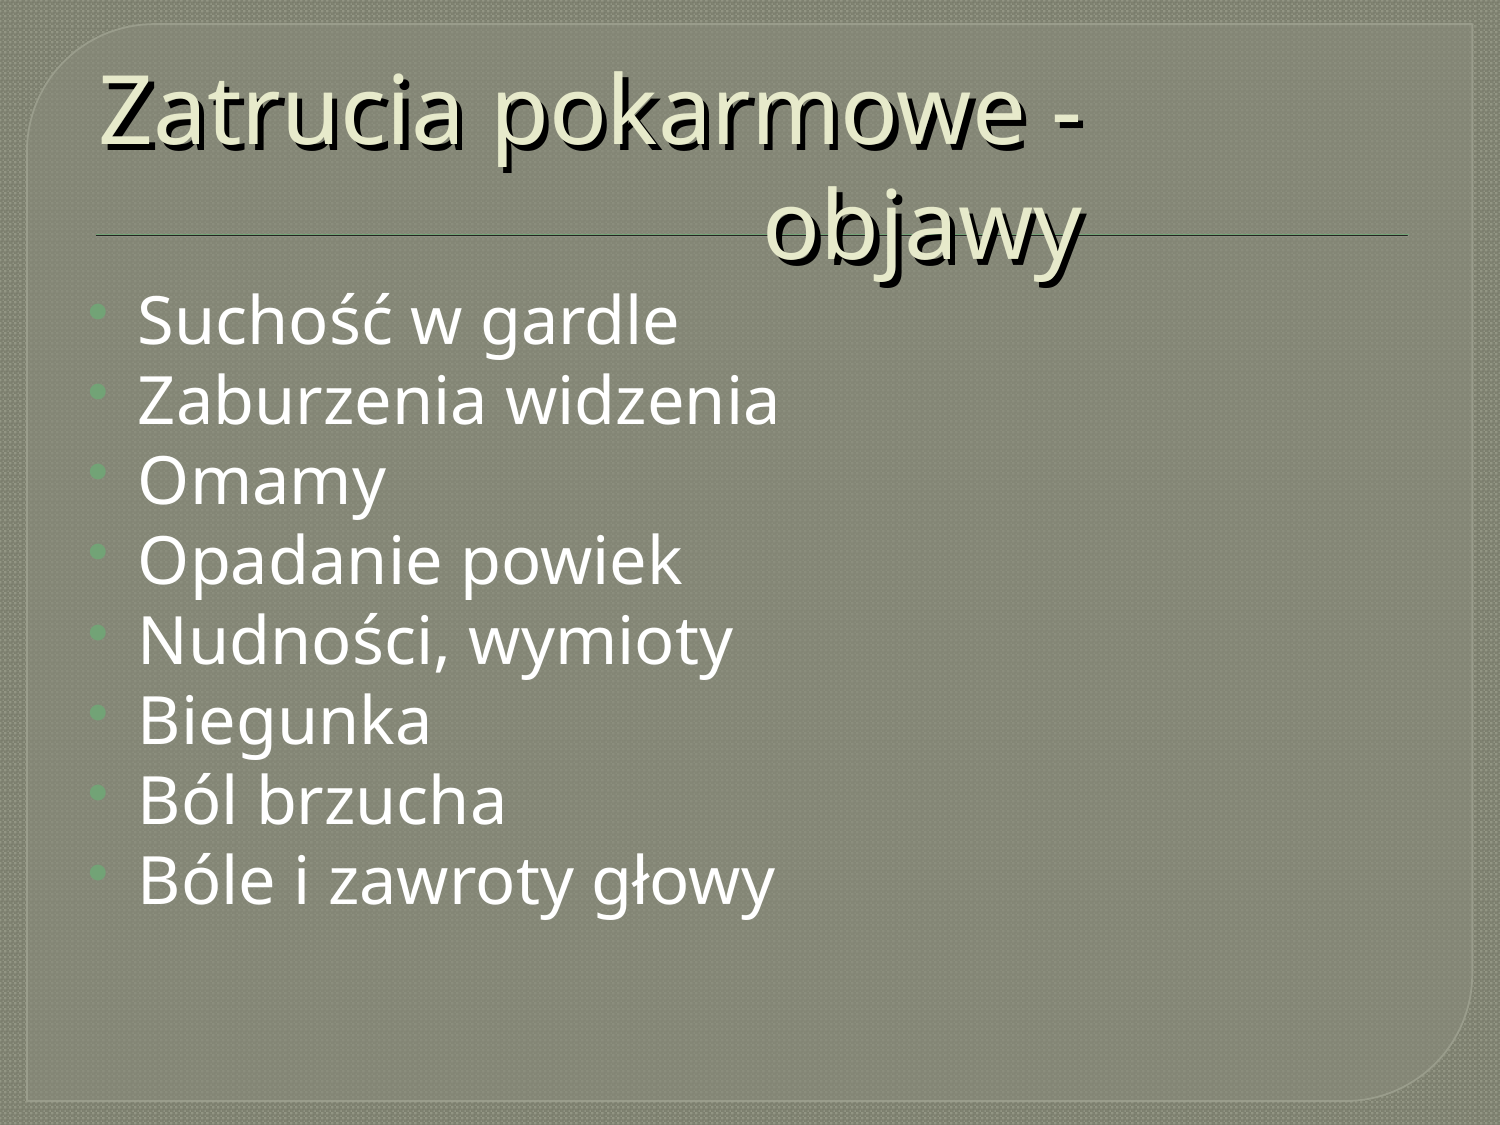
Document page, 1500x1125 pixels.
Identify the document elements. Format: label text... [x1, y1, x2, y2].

list Suchość w gardle Zaburzenia widzenia Omamy Opadanie powiek Nudności, wymioty Biegunka Ból brzucha Bóle i zawroty głowy [75, 270, 1426, 1013]
title Zatrucia pokarmowe - objawy [75, 41, 1426, 230]
